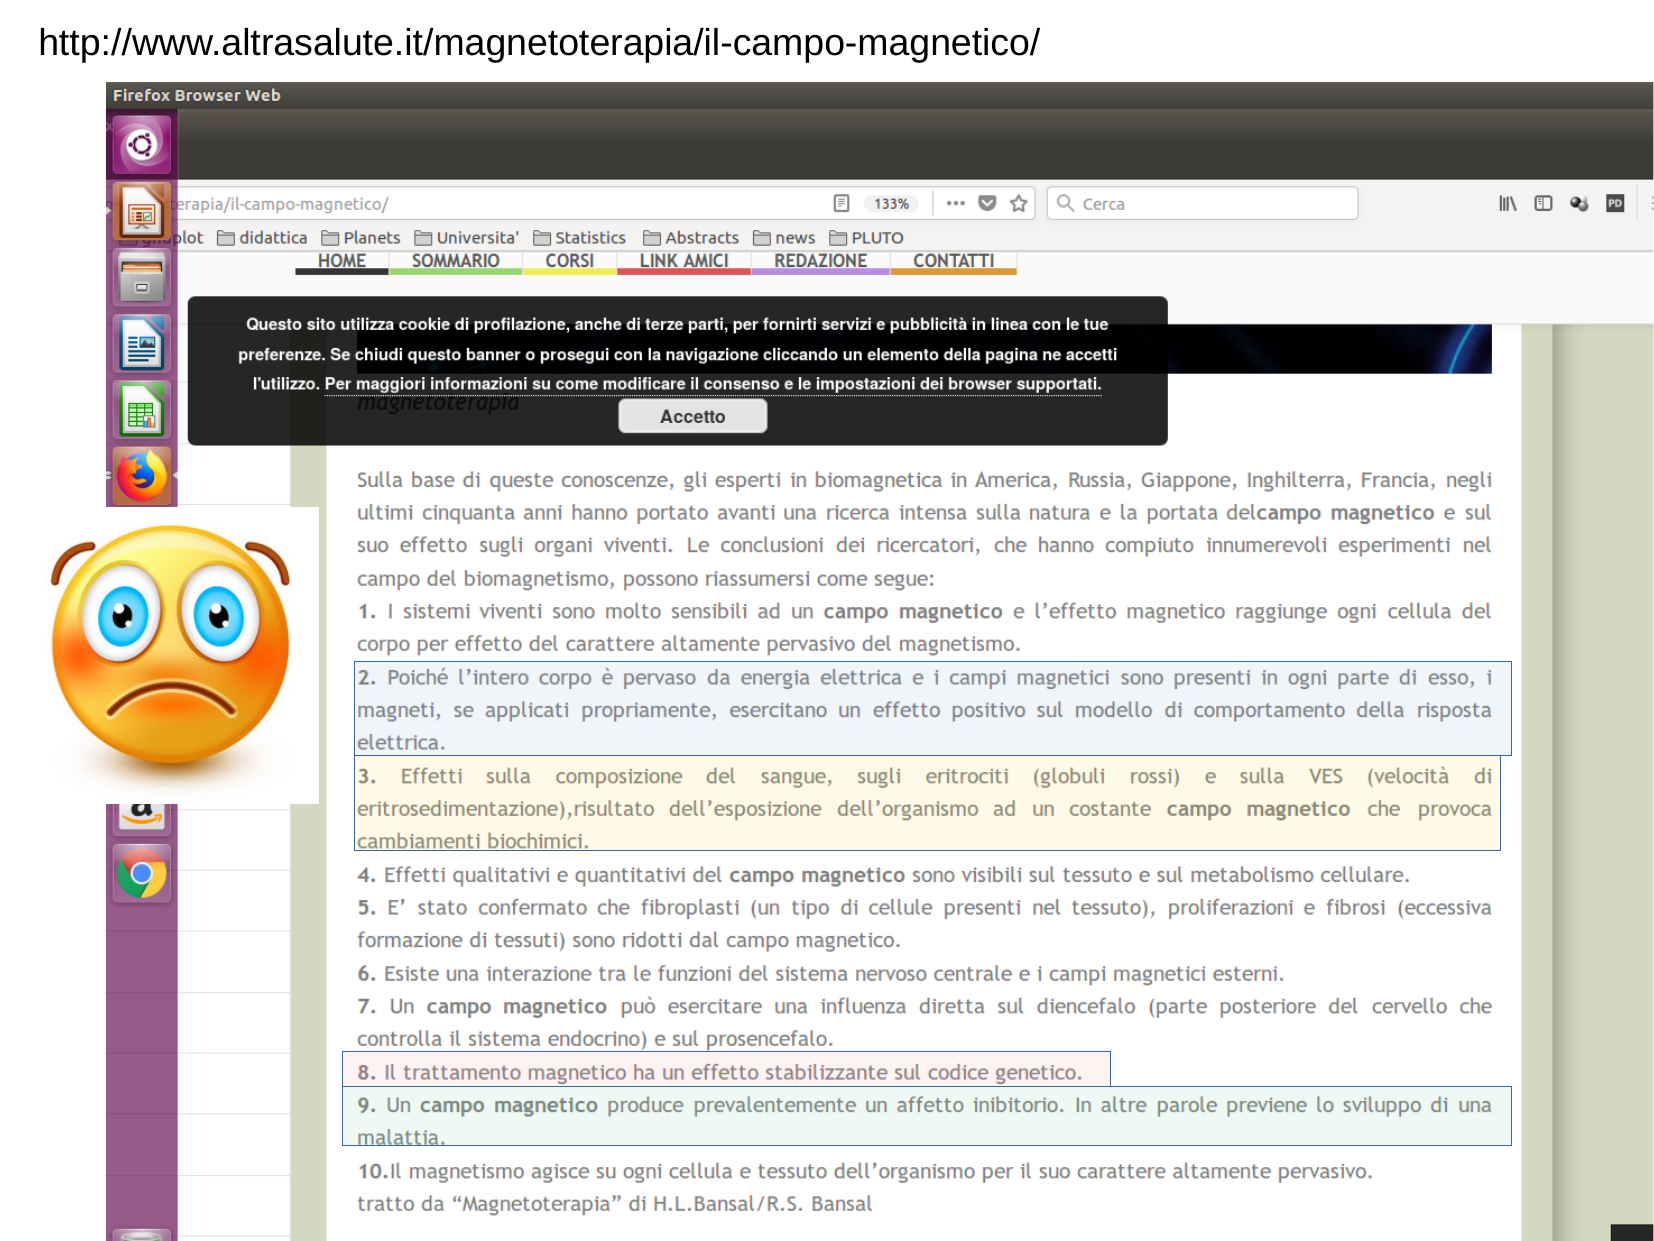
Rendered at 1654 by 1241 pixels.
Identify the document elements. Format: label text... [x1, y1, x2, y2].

text_box [354, 661, 1512, 851]
text_box http://www.altrasalute.it/magnetoterapia/il-campo-magnetico/ [23, 14, 1075, 71]
text_box [342, 1051, 1512, 1146]
picture [23, 82, 1654, 1241]
